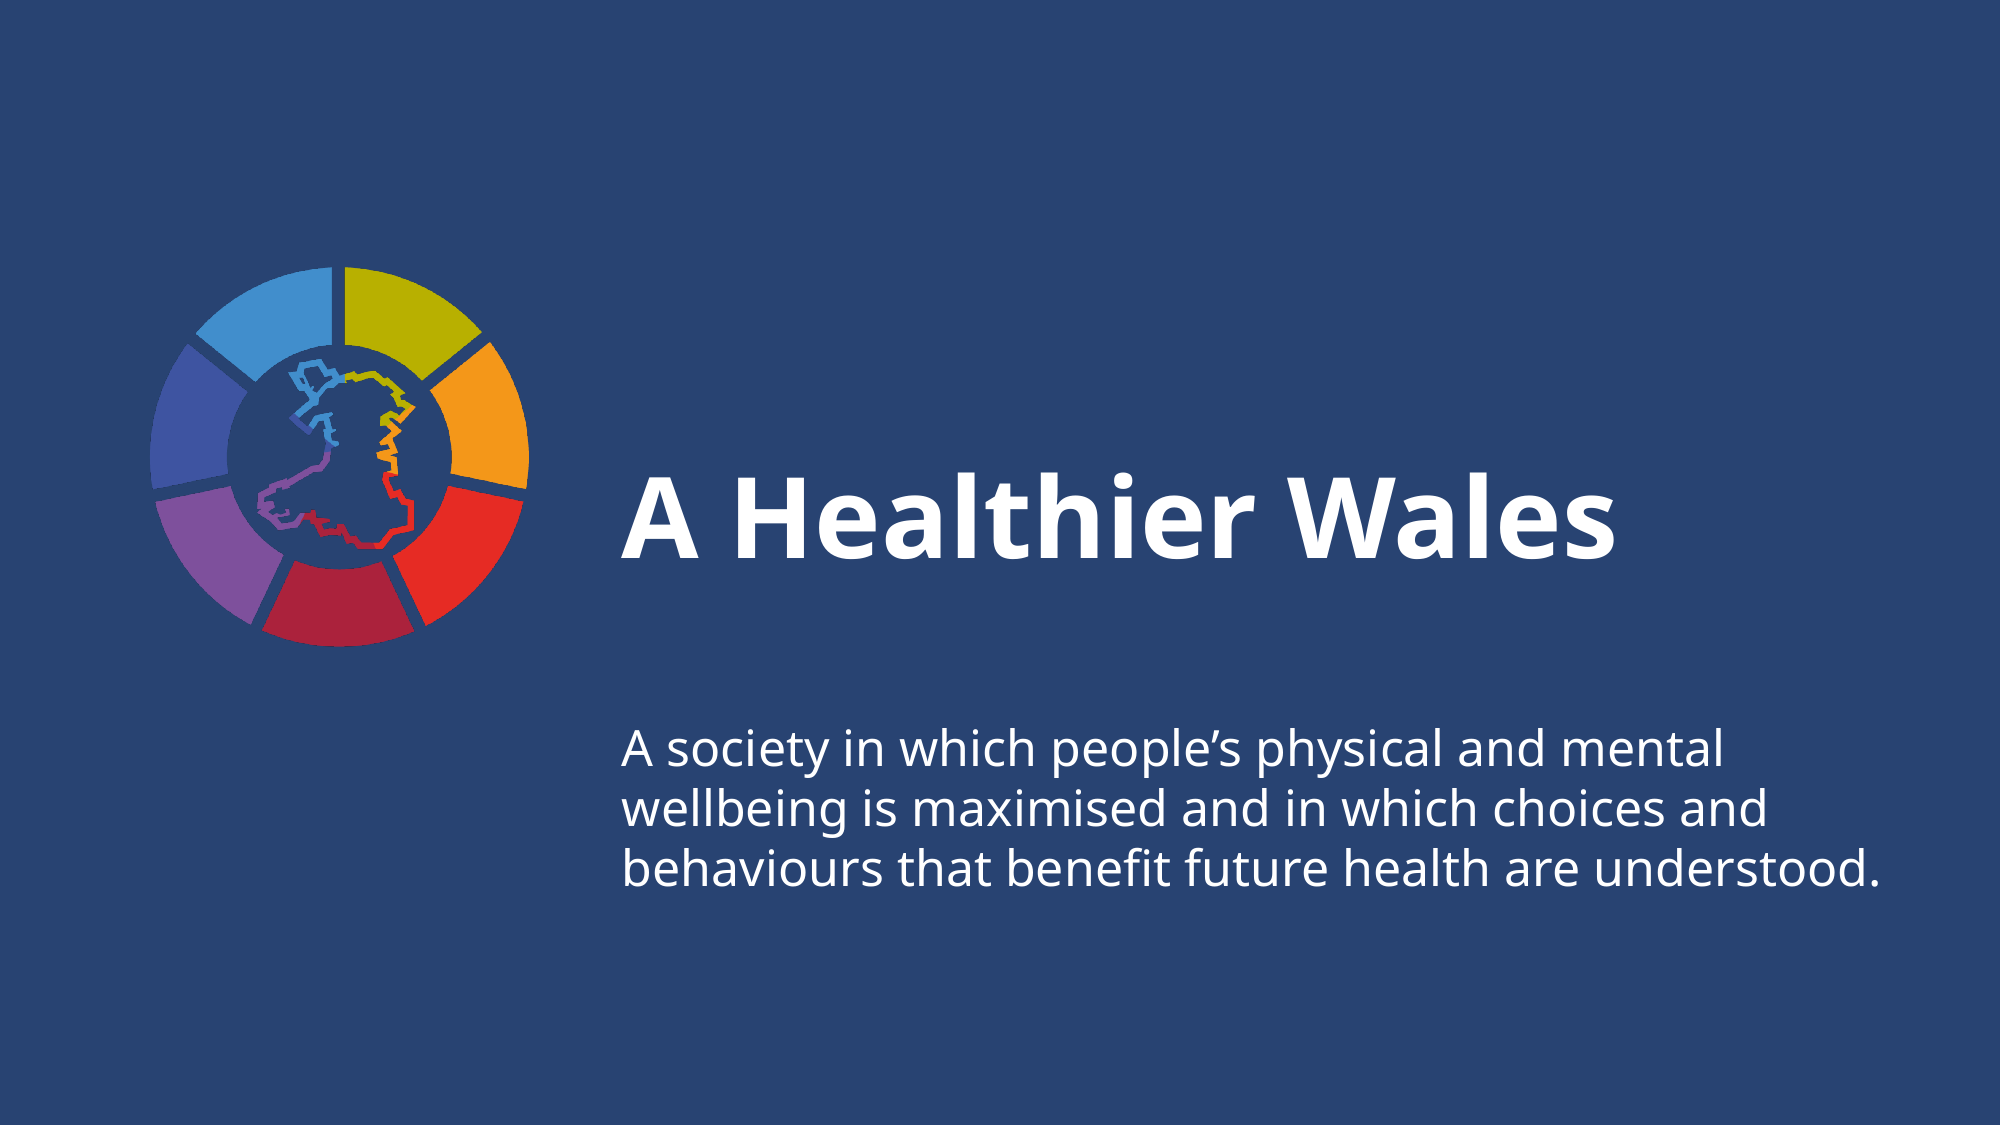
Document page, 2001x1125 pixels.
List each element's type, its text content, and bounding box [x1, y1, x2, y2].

picture [149, 267, 543, 647]
title A Healthier Wales A society in which people’s physical and mental wellbeing is maximised and in which choices and behaviours that benefit future health are understood. [606, 438, 1957, 685]
